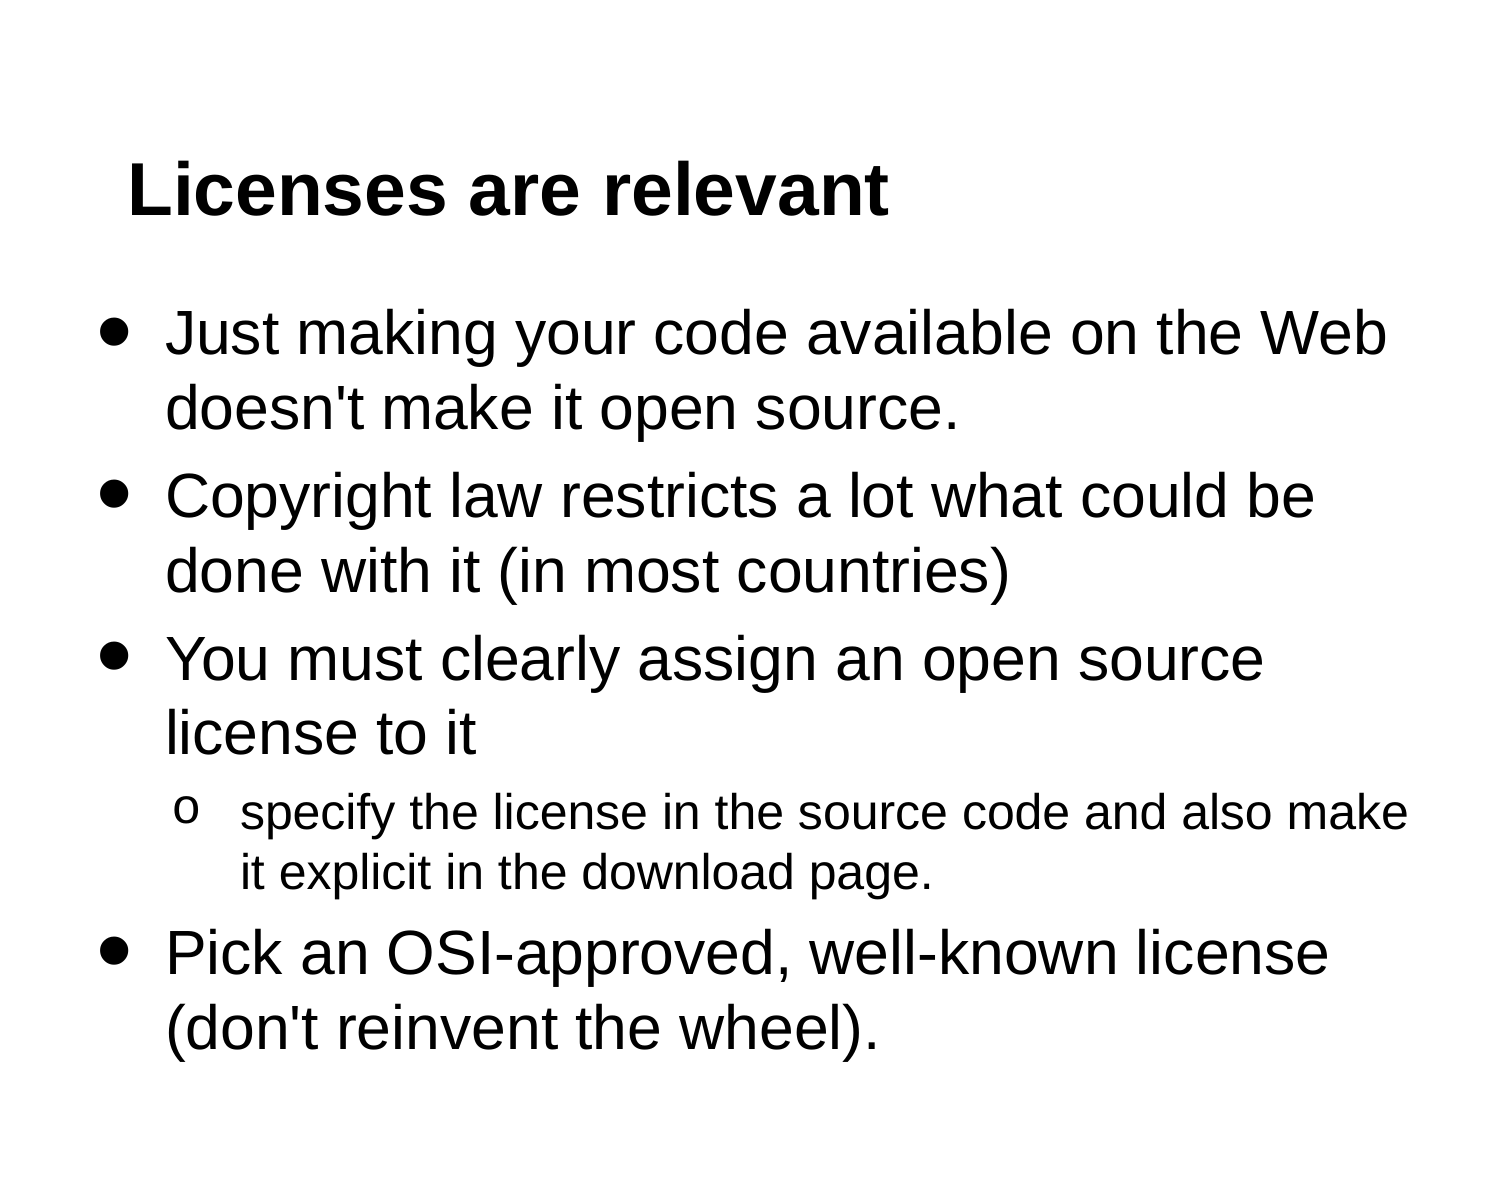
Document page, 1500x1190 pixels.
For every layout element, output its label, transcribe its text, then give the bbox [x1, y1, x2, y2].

title Licenses are relevant [75, 15, 1425, 246]
list Just making your code available on the Web doesn't make it open source. Copyright law restricts a lot what could be done with it (in most countries) You must clearly assign an open source license to it specify the license in the source code and also make it explicit in the download page. Pick an OSI-approved, well-known license (don't reinvent the wheel). [75, 277, 1425, 1190]
